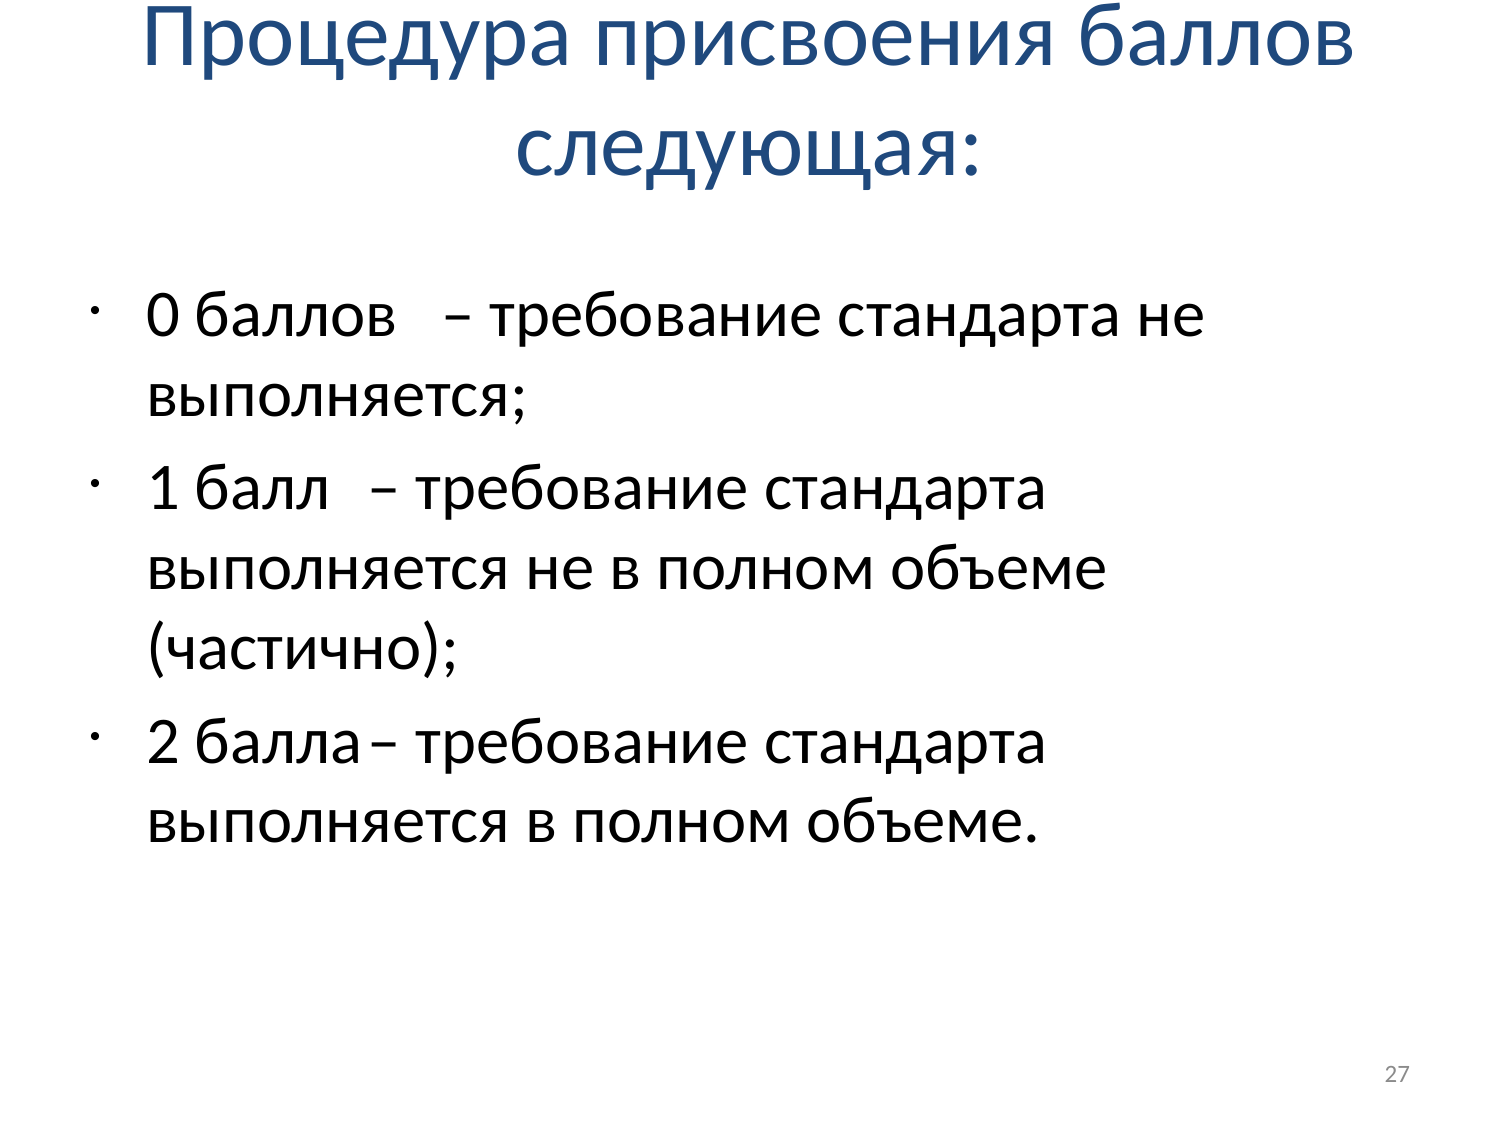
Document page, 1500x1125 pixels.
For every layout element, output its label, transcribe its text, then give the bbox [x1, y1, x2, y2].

text_box 0 баллов – требование стандарта не выполняется; 1 балл – требование стандарта выполняется не в полном объеме (частично); 2 балла – требование стандарта выполняется в полном объеме. [75, 262, 1425, 1005]
text_box Процедура присвоения баллов следующая: [75, 45, 1425, 233]
text_box <номер> [1074, 1042, 1425, 1103]
